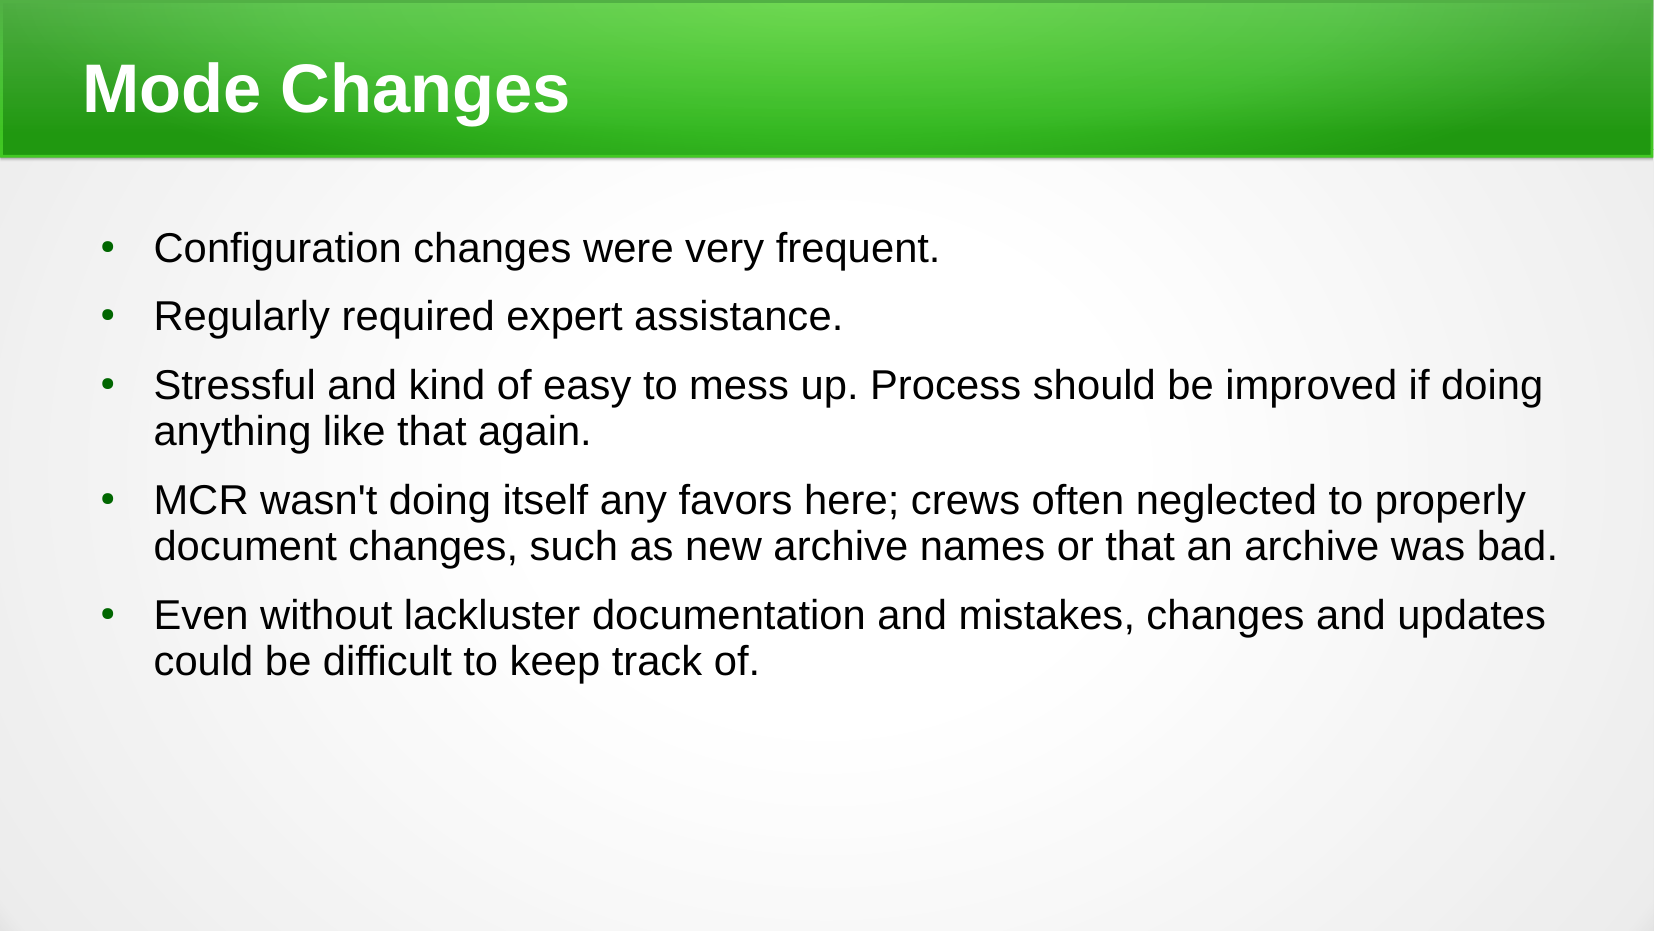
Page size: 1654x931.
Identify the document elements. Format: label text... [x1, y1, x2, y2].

list Configuration changes were very frequent. Regularly required expert assistance. Stressful and kind of easy to mess up. Process should be improved if doing anything like that again. MCR wasn't doing itself any favors here; crews often neglected to properly document changes, such as new archive names or that an archive was bad. Even without lackluster documentation and mistakes, changes and updates could be difficult to keep track of. [82, 224, 1571, 886]
title Mode Changes [82, 35, 1571, 142]
